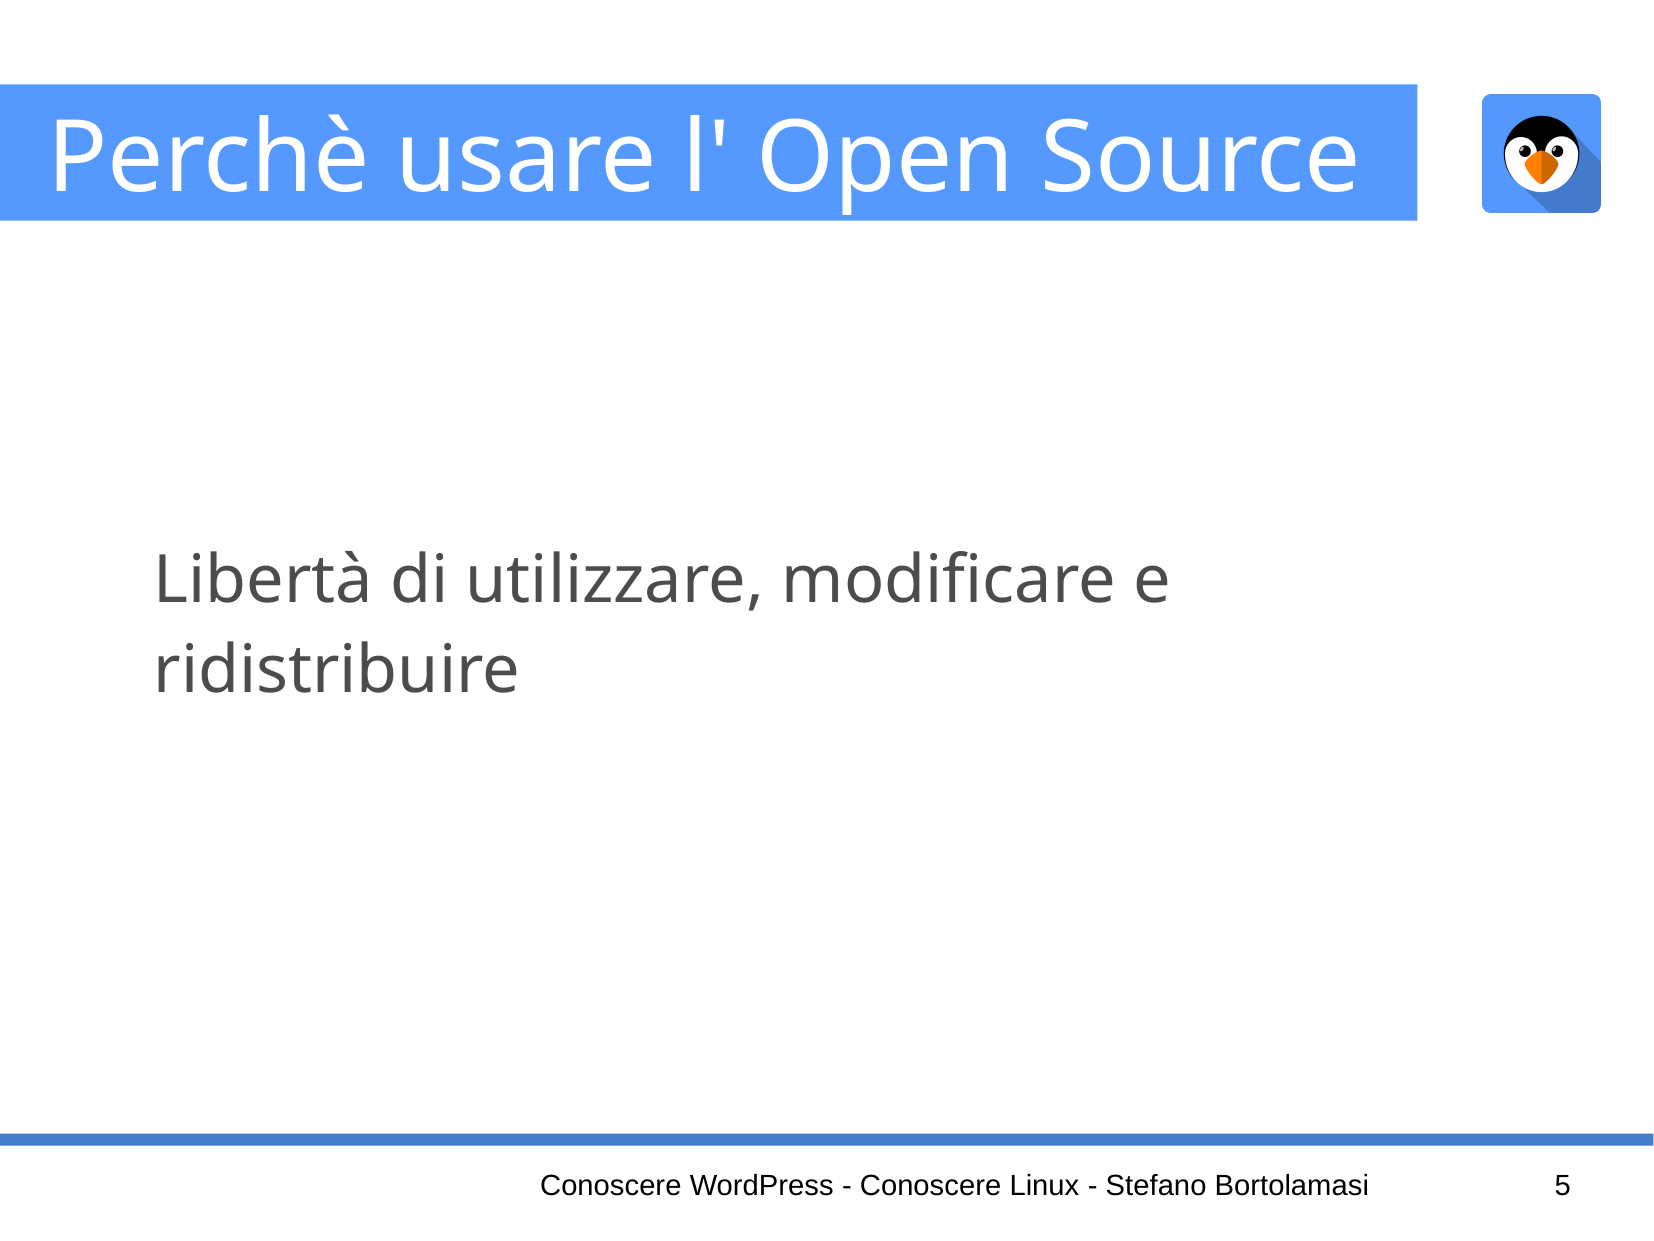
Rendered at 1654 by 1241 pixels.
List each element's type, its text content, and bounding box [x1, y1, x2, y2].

title Perchè usare l' Open Source [0, 91, 1418, 214]
picture [1482, 94, 1601, 213]
list Libertà di utilizzare, modificare e ridistribuire [82, 290, 1538, 1010]
